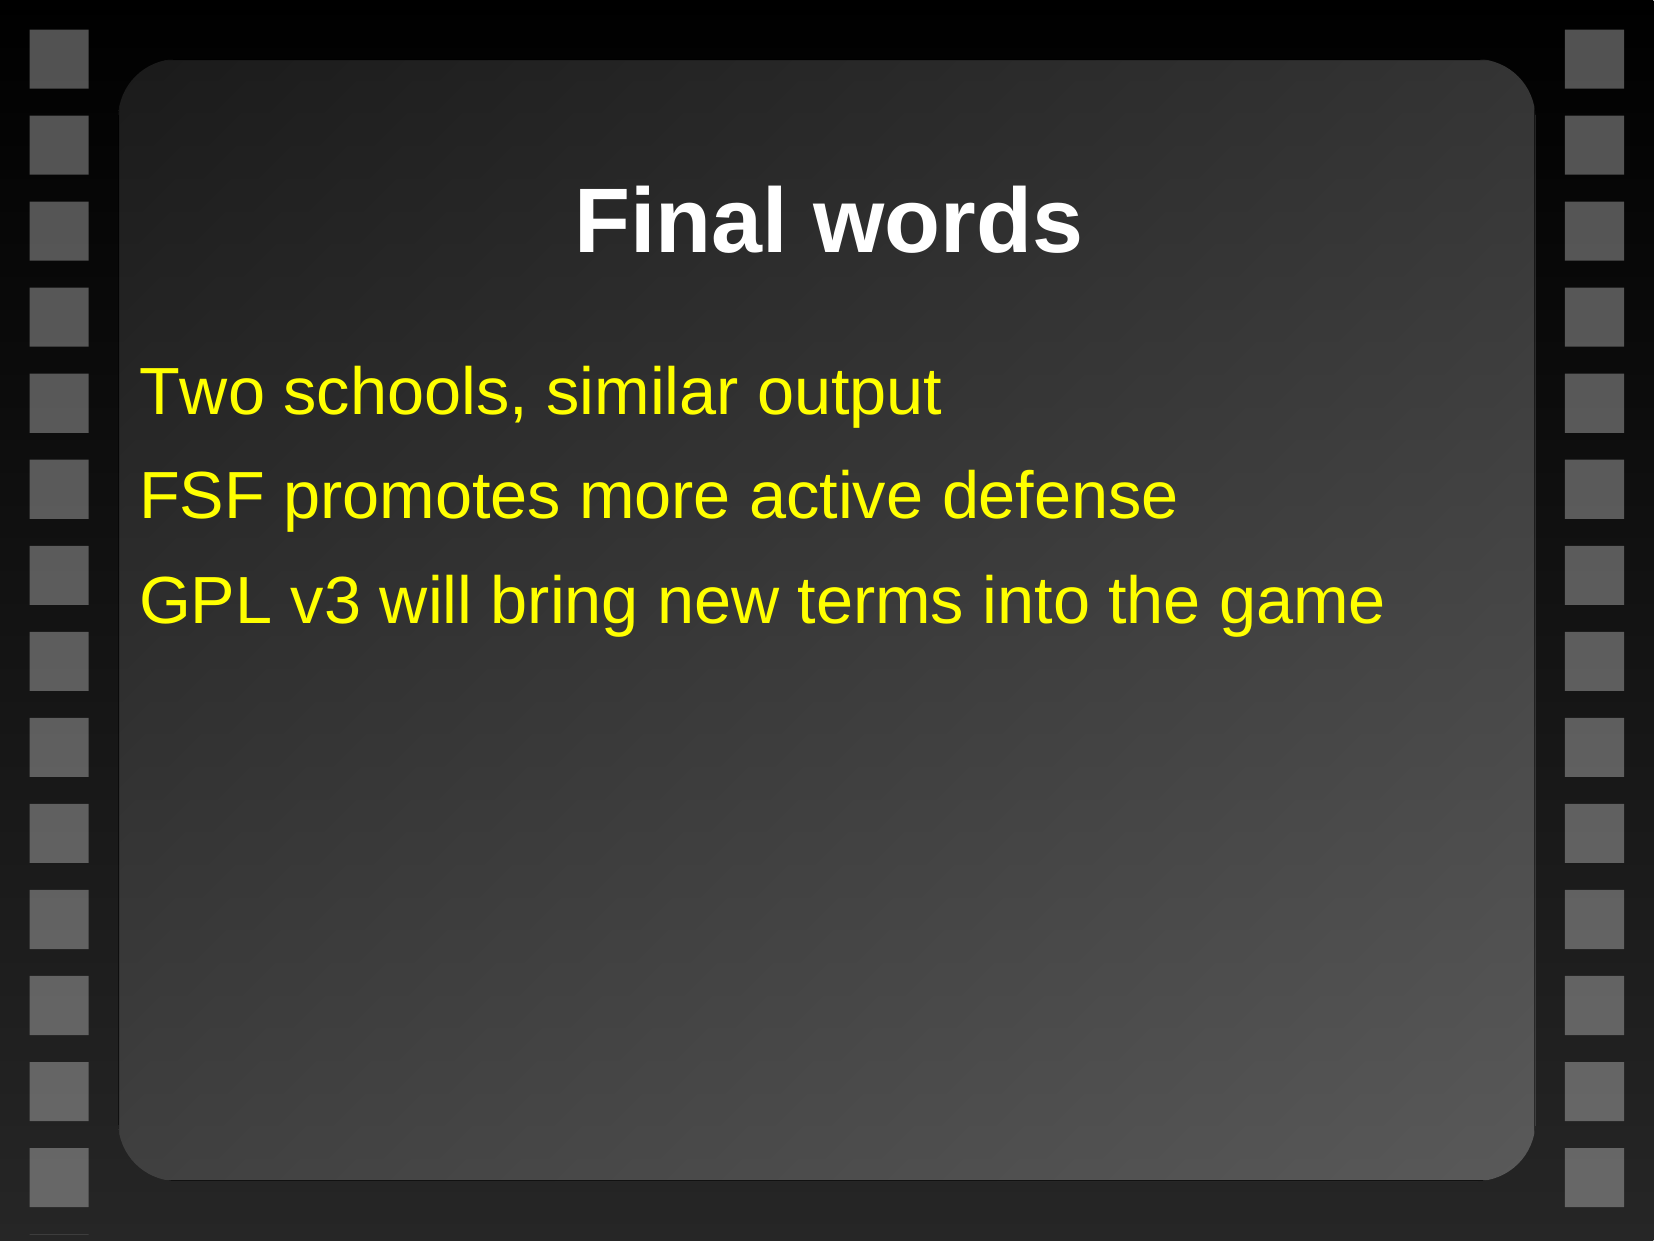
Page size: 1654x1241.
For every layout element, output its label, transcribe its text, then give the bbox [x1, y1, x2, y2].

title Final words [123, 117, 1536, 325]
list Two schools, similar output FSF promotes more active defense GPL v3 will bring new terms into the game [121, 354, 1534, 1127]
